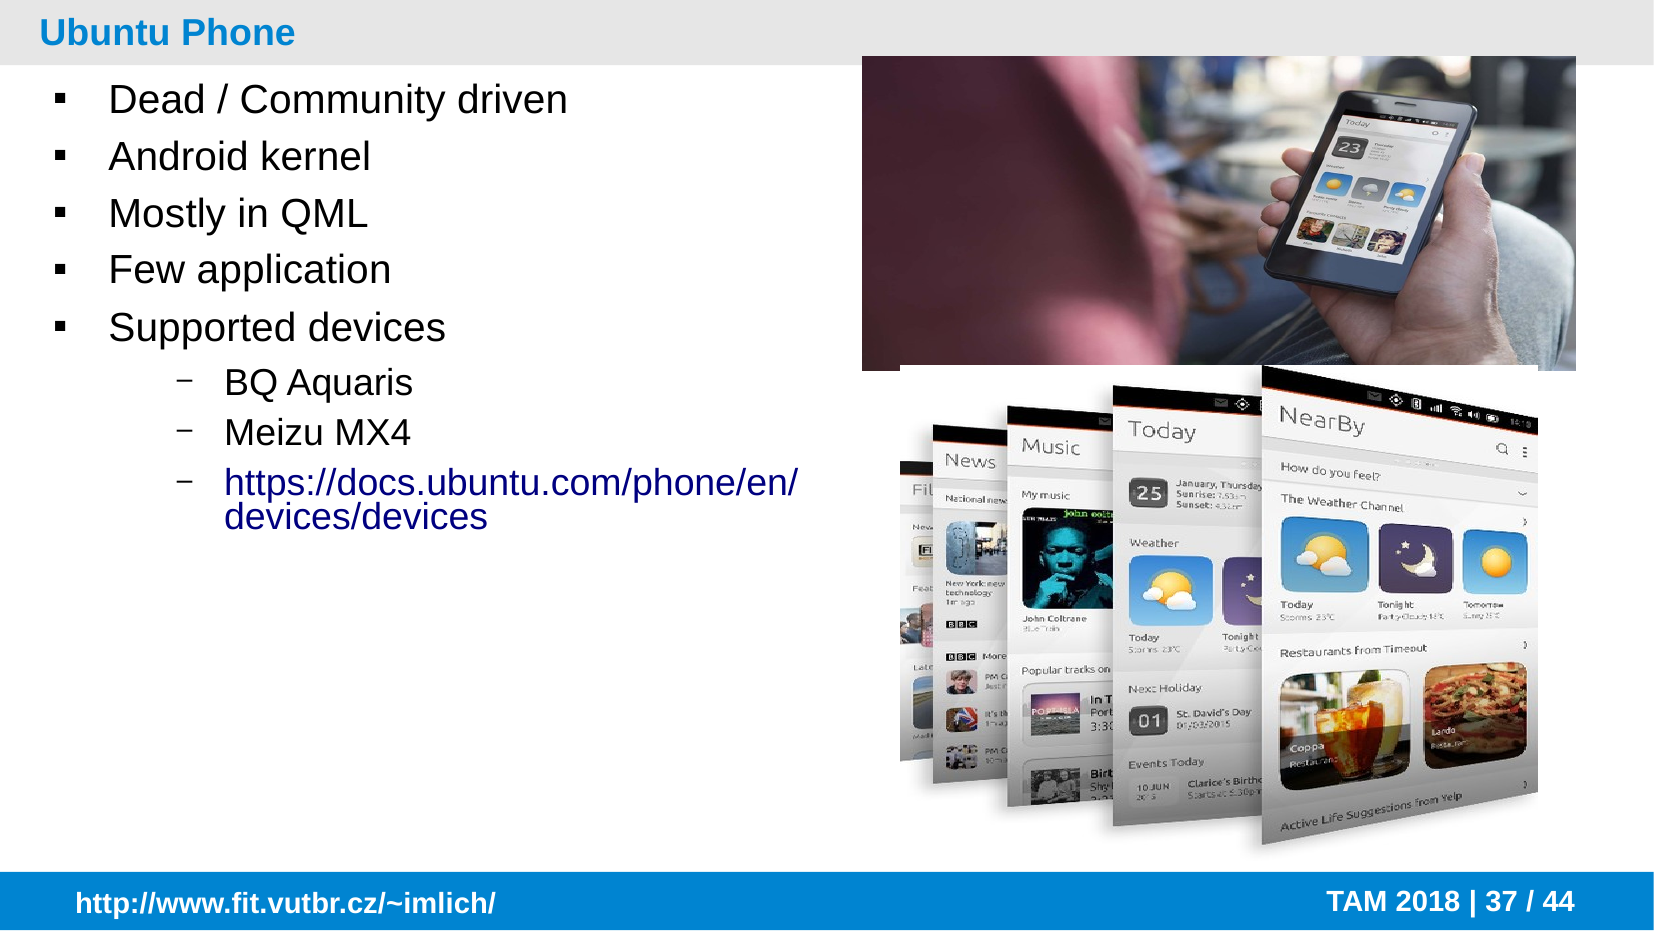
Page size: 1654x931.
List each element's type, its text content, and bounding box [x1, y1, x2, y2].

list Dead / Community driven Android kernel Mostly in QML Few application Supported devices BQ Aquaris Meizu MX4 https://docs.ubuntu.com/phone/en/devices/devices [37, 76, 807, 844]
picture [862, 56, 1576, 864]
title Ubuntu Phone [39, 4, 1615, 61]
